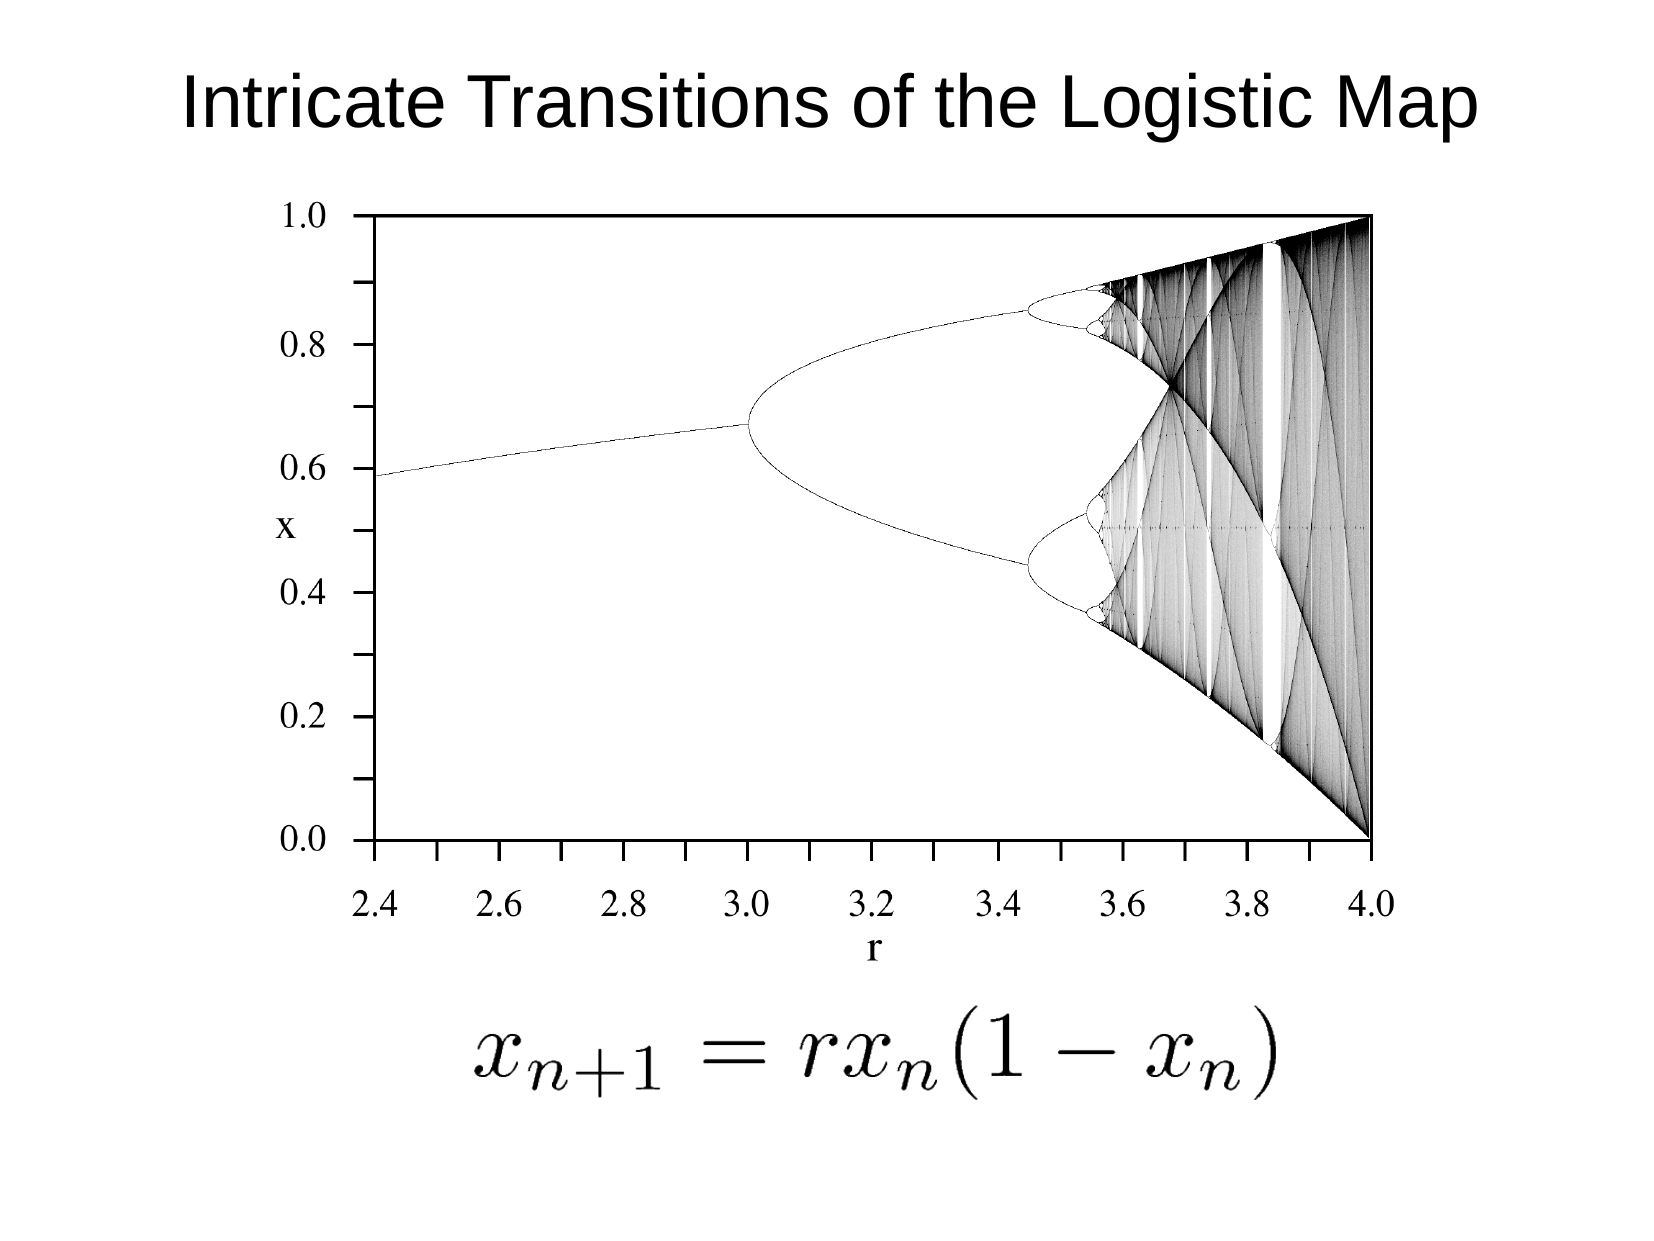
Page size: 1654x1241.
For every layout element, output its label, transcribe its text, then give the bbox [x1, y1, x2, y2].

title Intricate Transitions of the Logistic Map [86, 15, 1576, 188]
picture [465, 994, 1293, 1108]
picture [262, 168, 1403, 976]
